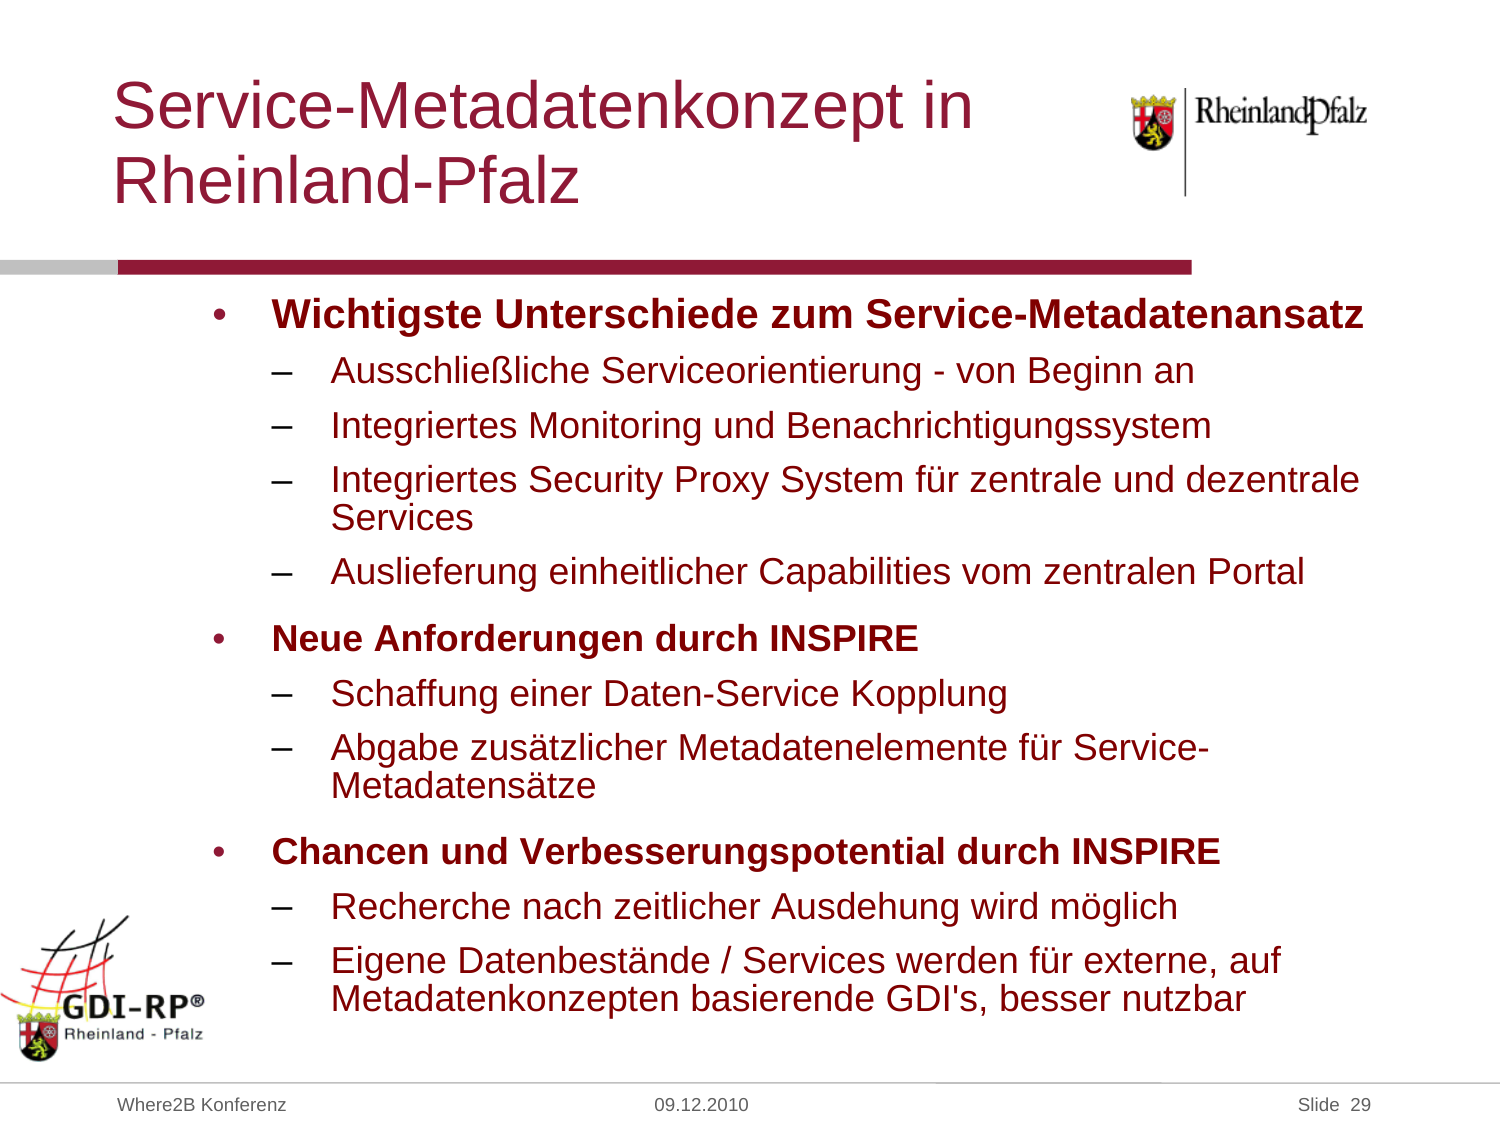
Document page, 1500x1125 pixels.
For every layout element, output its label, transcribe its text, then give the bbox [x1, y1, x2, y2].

title Service-Metadatenkonzept in Rheinland-Pfalz [112, 63, 1071, 224]
list Wichtigste Unterschiede zum Service-Metadatenansatz Ausschließliche Serviceorientierung - von Beginn an Integriertes Monitoring und Benachrichtigungssystem Integriertes Security Proxy System für zentrale und dezentrale Services Auslieferung einheitlicher Capabilities vom zentralen Portal Neue Anforderungen durch INSPIRE Schaffung einer Daten-Service Kopplung Abgabe zusätzlicher Metadatenelemente für Service-Metadatensätze Chancen und Verbesserungspotential durch INSPIRE Recherche nach zeitlicher Ausdehung wird möglich Eigene Datenbestände / Services werden für externe, auf Metadatenkonzepten basierende GDI's, besser nutzbar [212, 295, 1477, 1125]
picture [0, 915, 207, 1063]
picture [1131, 88, 1447, 198]
